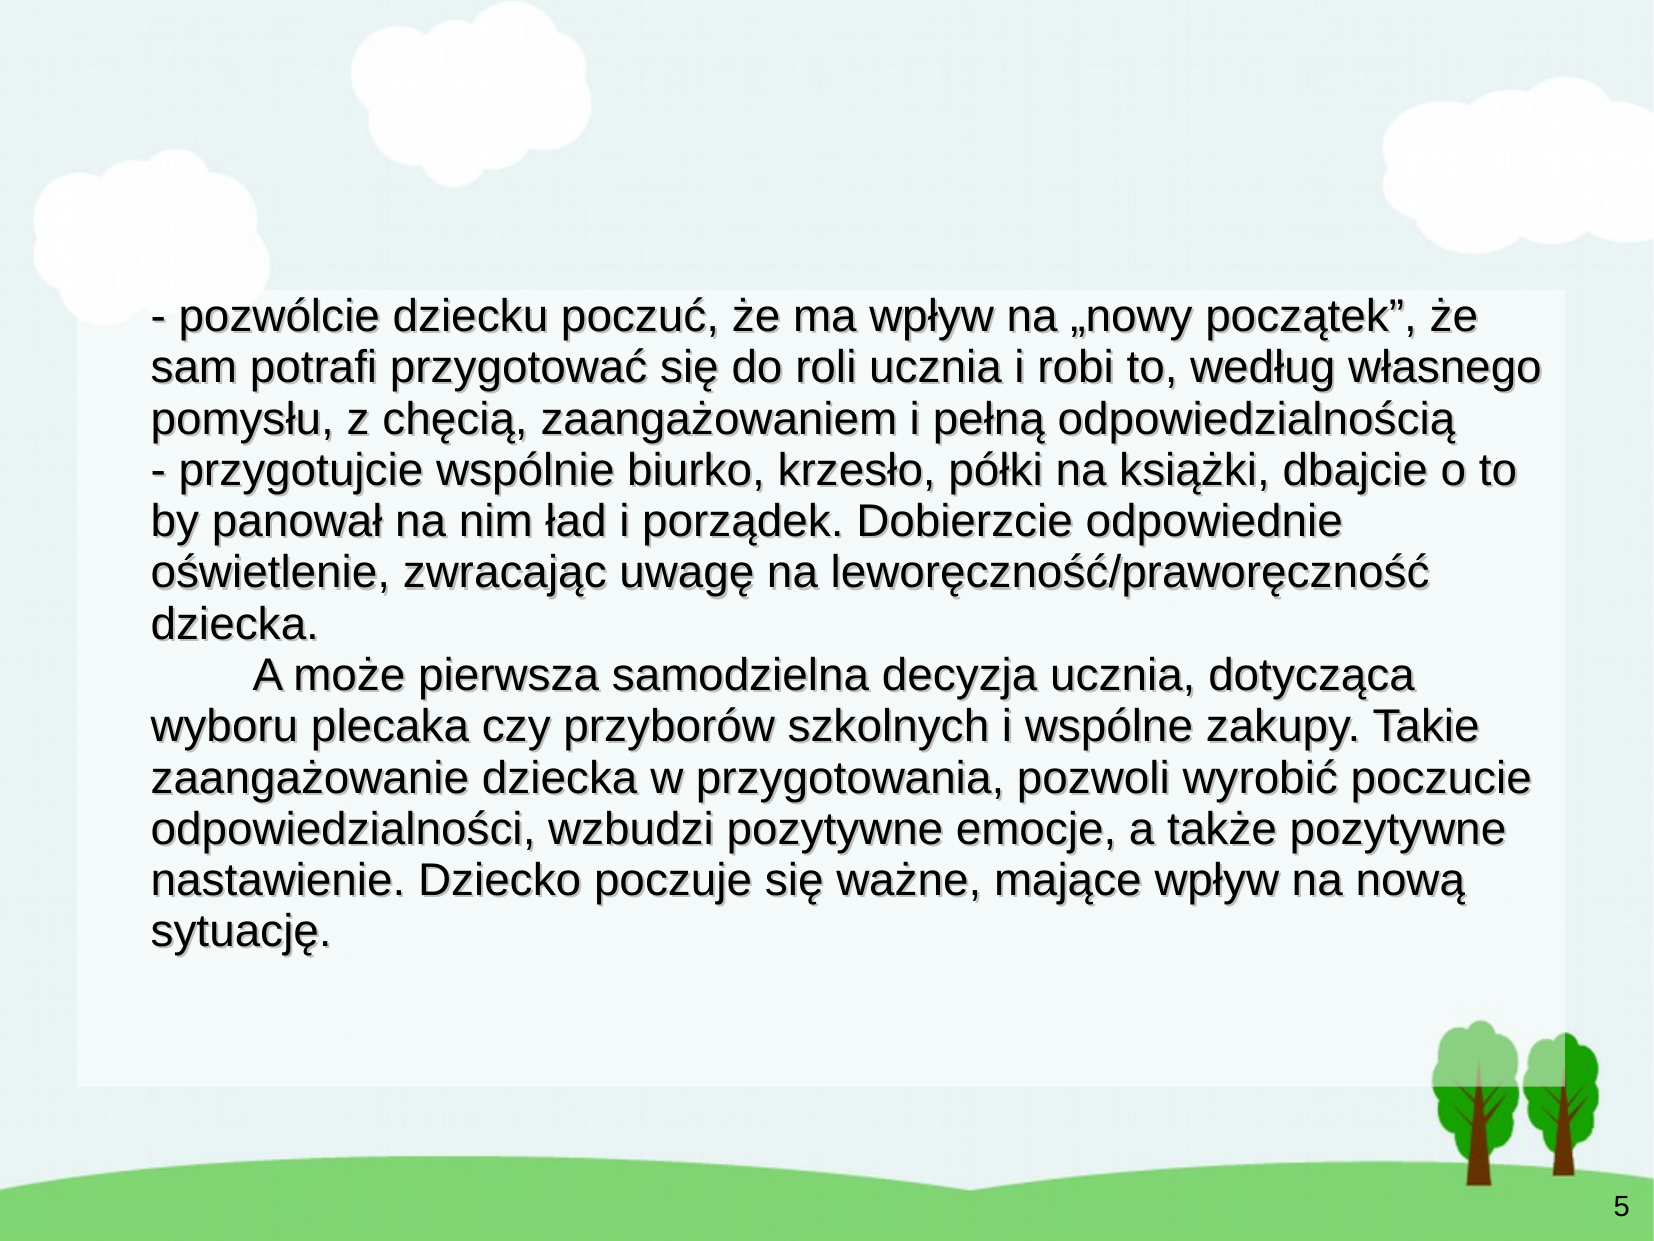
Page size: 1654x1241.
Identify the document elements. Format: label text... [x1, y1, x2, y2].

list - pozwólcie dziecku poczuć, że ma wpływ na „nowy początek”, że sam potrafi przygotować się do roli ucznia i robi to, według własnego pomysłu, z chęcią, zaangażowaniem i pełną odpowiedzialnością - przygotujcie wspólnie biurko, krzesło, półki na książki, dbajcie o to by panował na nim ład i porządek. Dobierzcie odpowiednie oświetlenie, zwracając uwagę na leworęczność/praworęczność dziecka. A może pierwsza samodzielna decyzja ucznia, dotycząca wyboru plecaka czy przyborów szkolnych i wspólne zakupy. Takie zaangażowanie dziecka w przygotowania, pozwoli wyrobić poczucie odpowiedzialności, wzbudzi pozytywne emocje, a także pozytywne nastawienie. Dziecko poczuje się ważne, mające wpływ na nową sytuację. [76, 290, 1565, 1087]
picture [0, 0, 1654, 1241]
